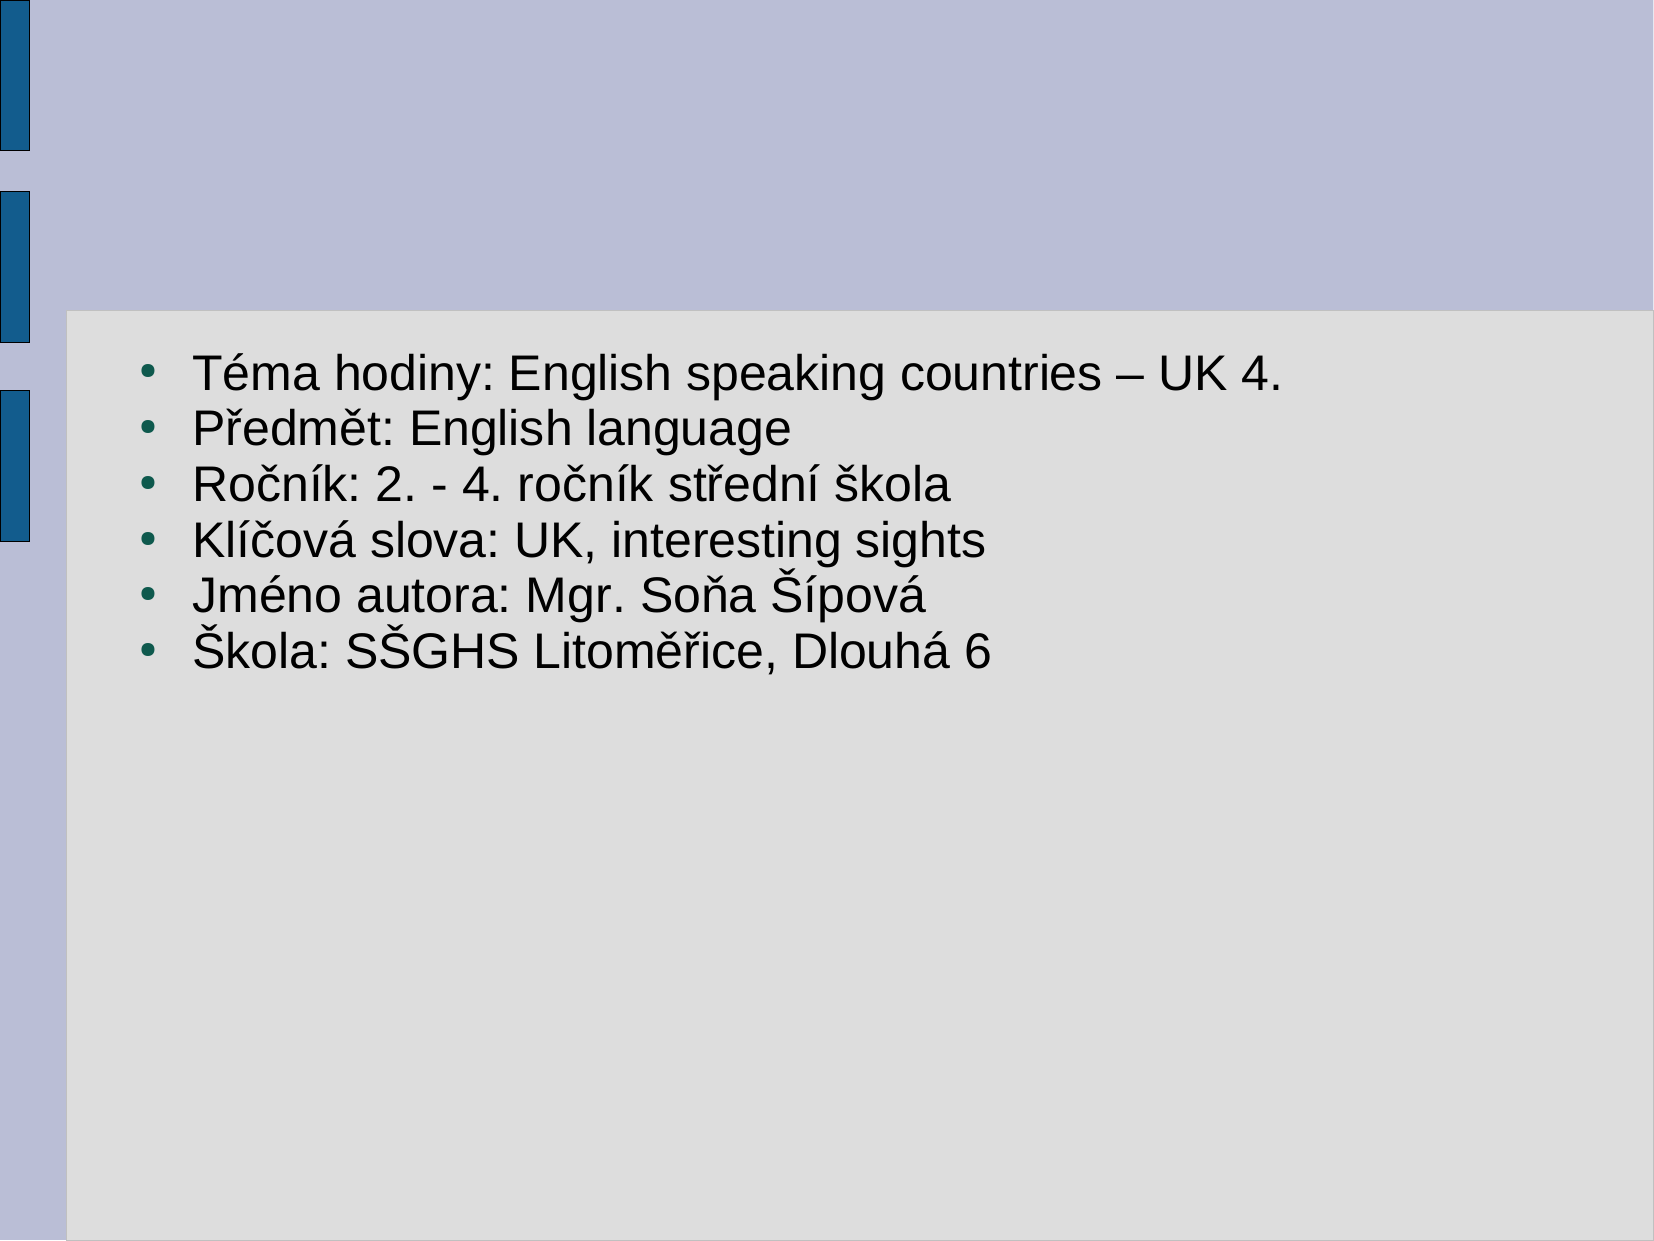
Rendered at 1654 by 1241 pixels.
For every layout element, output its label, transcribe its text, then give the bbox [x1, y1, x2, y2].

list Téma hodiny: English speaking countries – UK 4. Předmět: English language Ročník: 2. - 4. ročník střední škola Klíčová slova: UK, interesting sights Jméno autora: Mgr. Soňa Šípová Škola: SŠGHS Litoměřice, Dlouhá 6 [121, 344, 1534, 1127]
